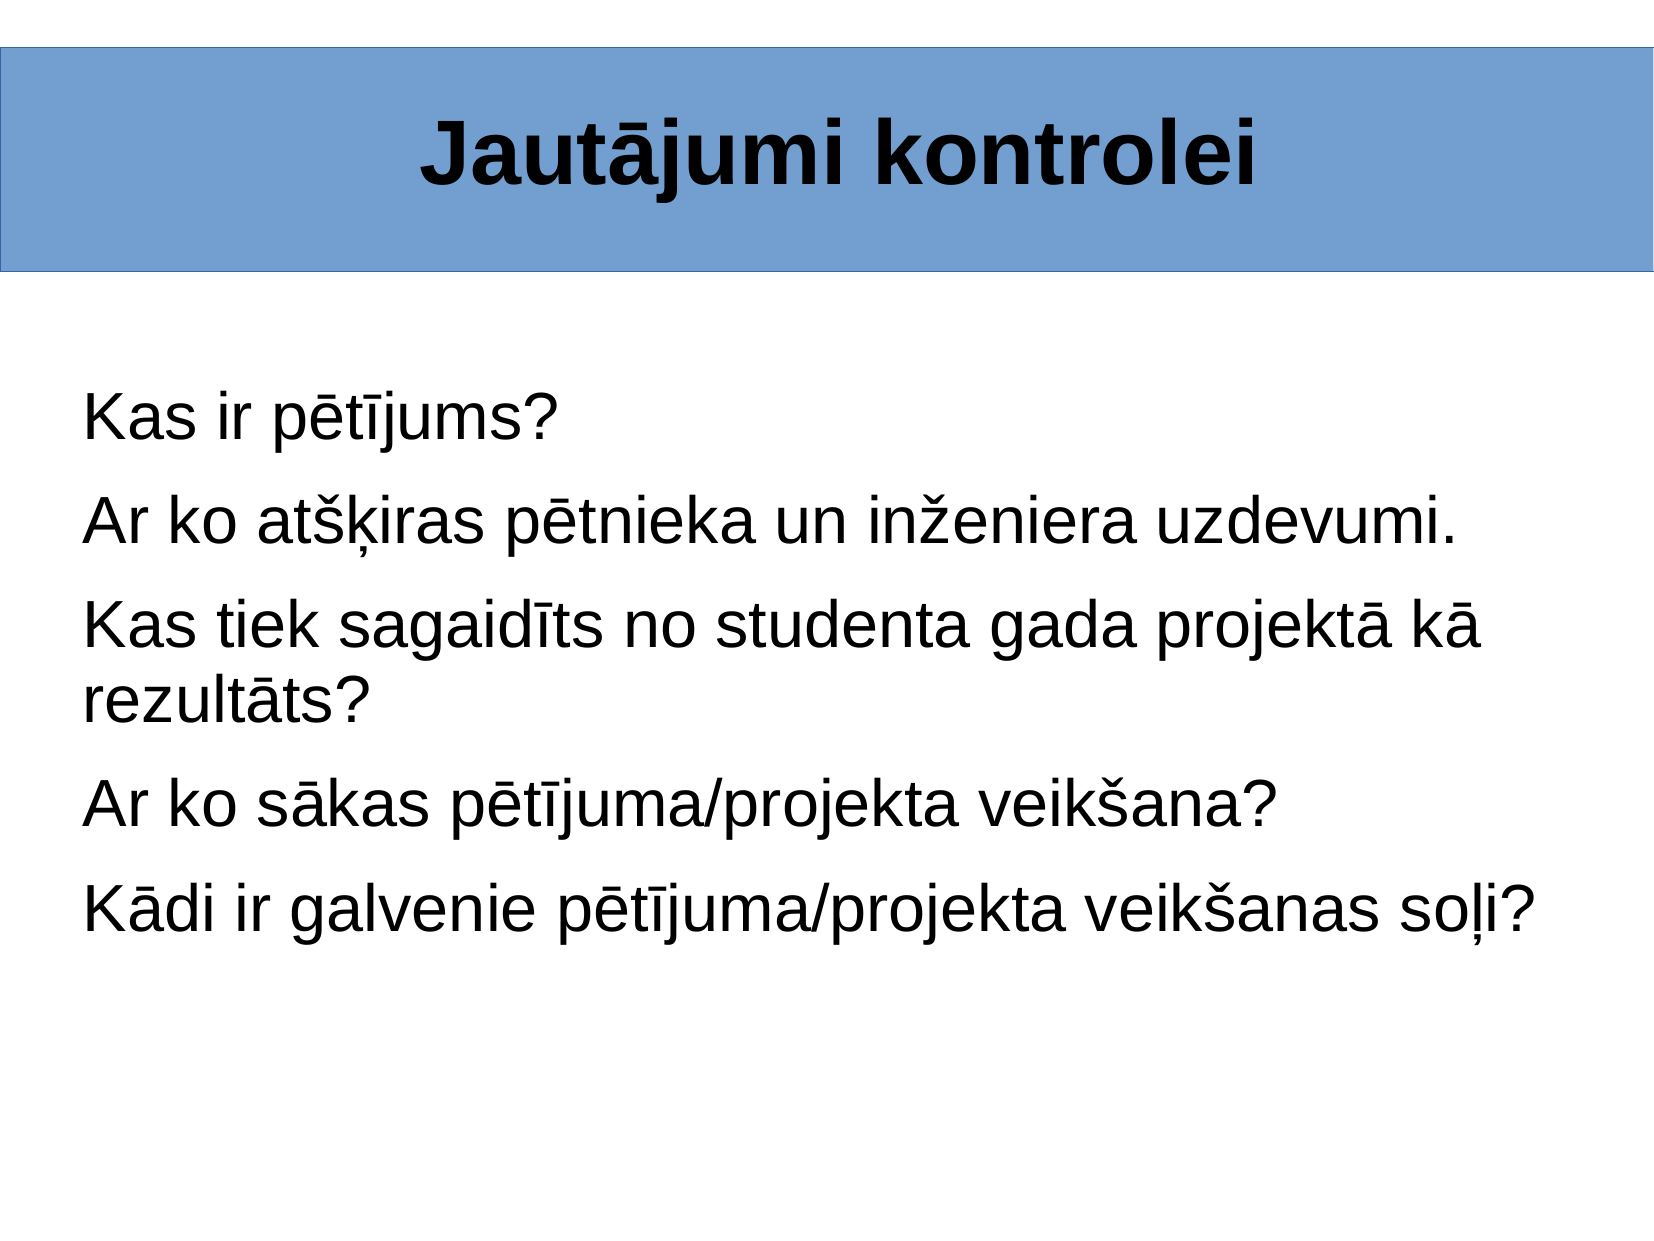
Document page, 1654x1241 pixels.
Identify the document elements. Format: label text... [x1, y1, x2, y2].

text_box [0, 47, 1654, 272]
list Kas ir pētījums? Ar ko atšķiras pētnieka un inženiera uzdevumi. Kas tiek sagaidīts no studenta gada projektā kā rezultāts? Ar ko sākas pētījuma/projekta veikšana? Kādi ir galvenie pētījuma/projekta veikšanas soļi? [82, 378, 1619, 1099]
title Jautājumi kontrolei [82, 49, 1571, 257]
